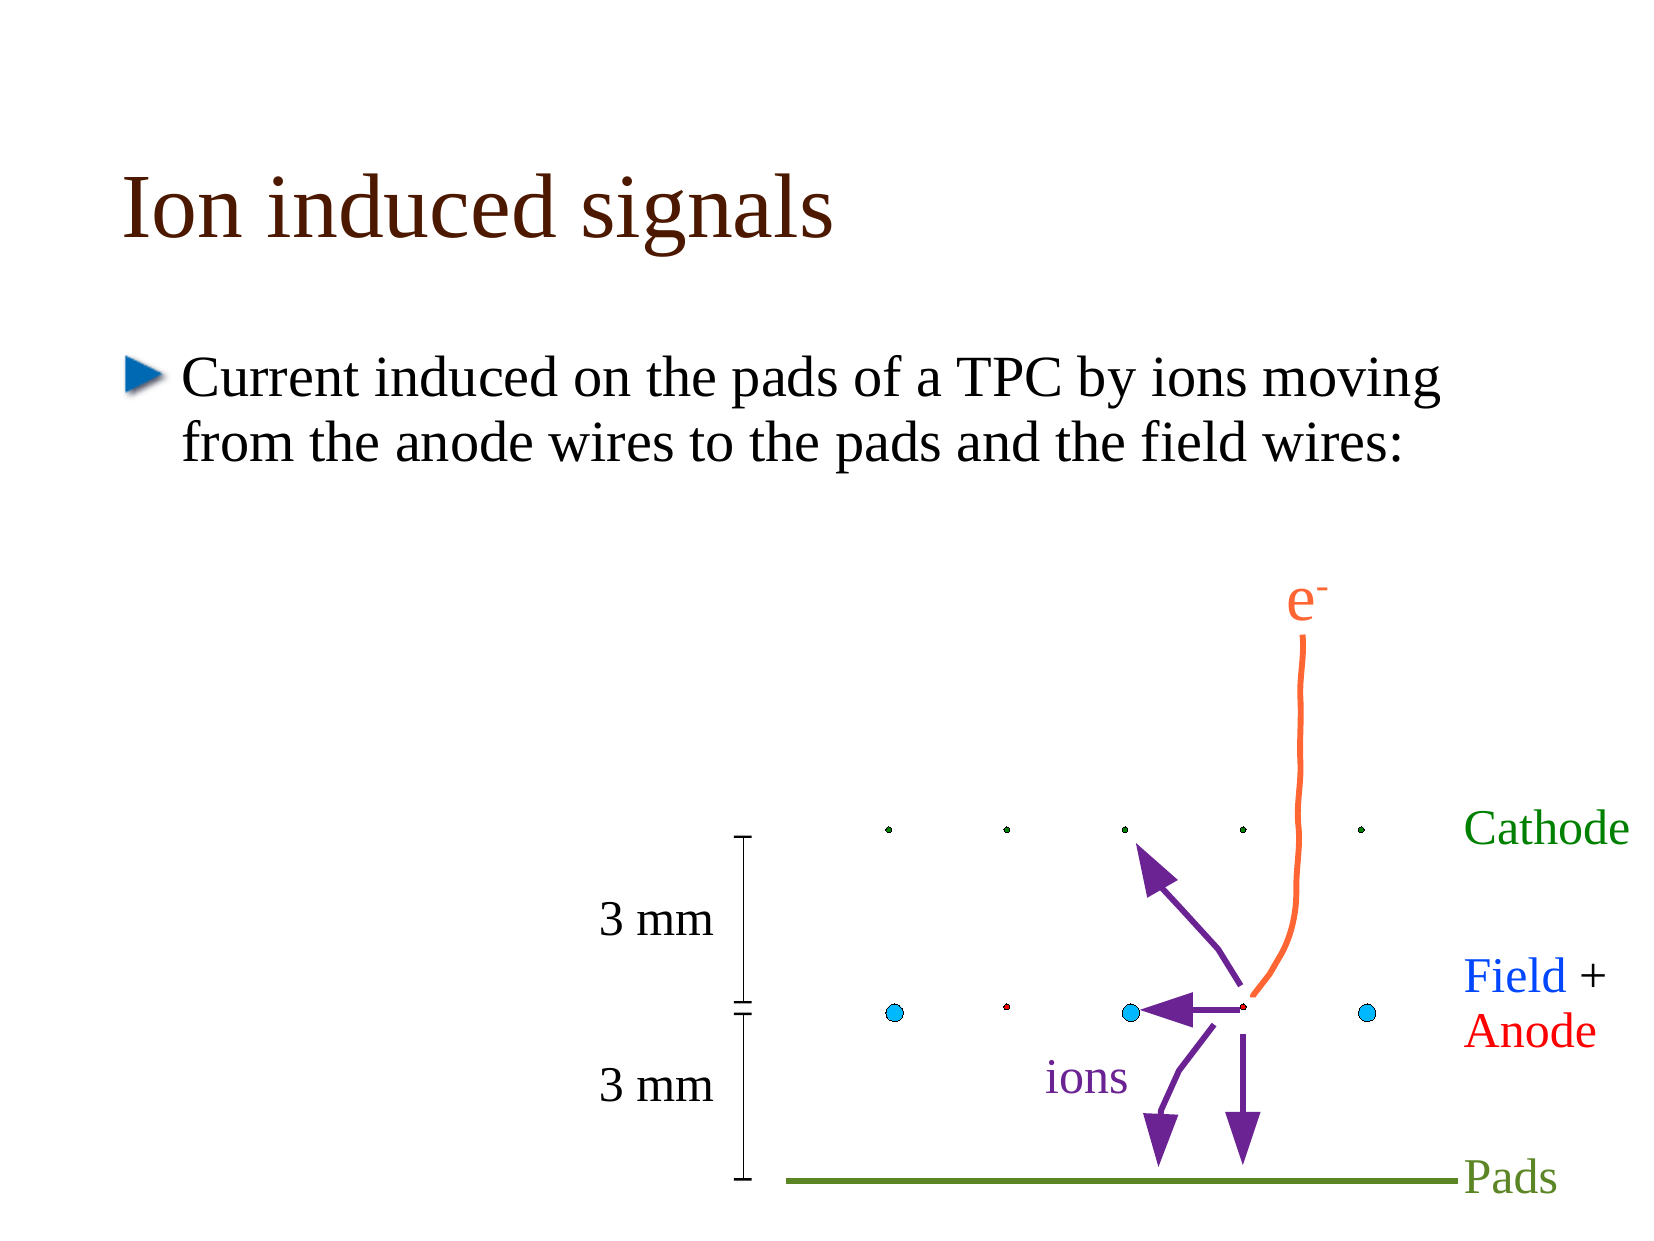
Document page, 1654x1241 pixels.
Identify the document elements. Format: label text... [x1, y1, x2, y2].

text_box Cathode [1463, 800, 1641, 862]
text_box [885, 1003, 904, 1022]
list Current induced on the pads of a TPC by ions moving from the anode wires to the pads and the field wires: [121, 344, 1534, 876]
text_box ions [1045, 1049, 1134, 1111]
text_box [1358, 826, 1365, 833]
text_box [1003, 1003, 1010, 1010]
text_box [1240, 826, 1247, 833]
text_box [1358, 1003, 1376, 1022]
title Ion induced signals [121, 102, 1534, 311]
text_box Field + Anode [1463, 947, 1635, 1087]
text_box [885, 826, 892, 833]
text_box 3 mm [598, 1056, 723, 1118]
text_box Pads [1463, 1148, 1564, 1210]
text_box [1240, 1003, 1247, 1010]
text_box [1122, 1003, 1140, 1022]
text_box [1003, 826, 1010, 833]
text_box 3 mm [598, 891, 723, 953]
text_box [1122, 826, 1128, 833]
